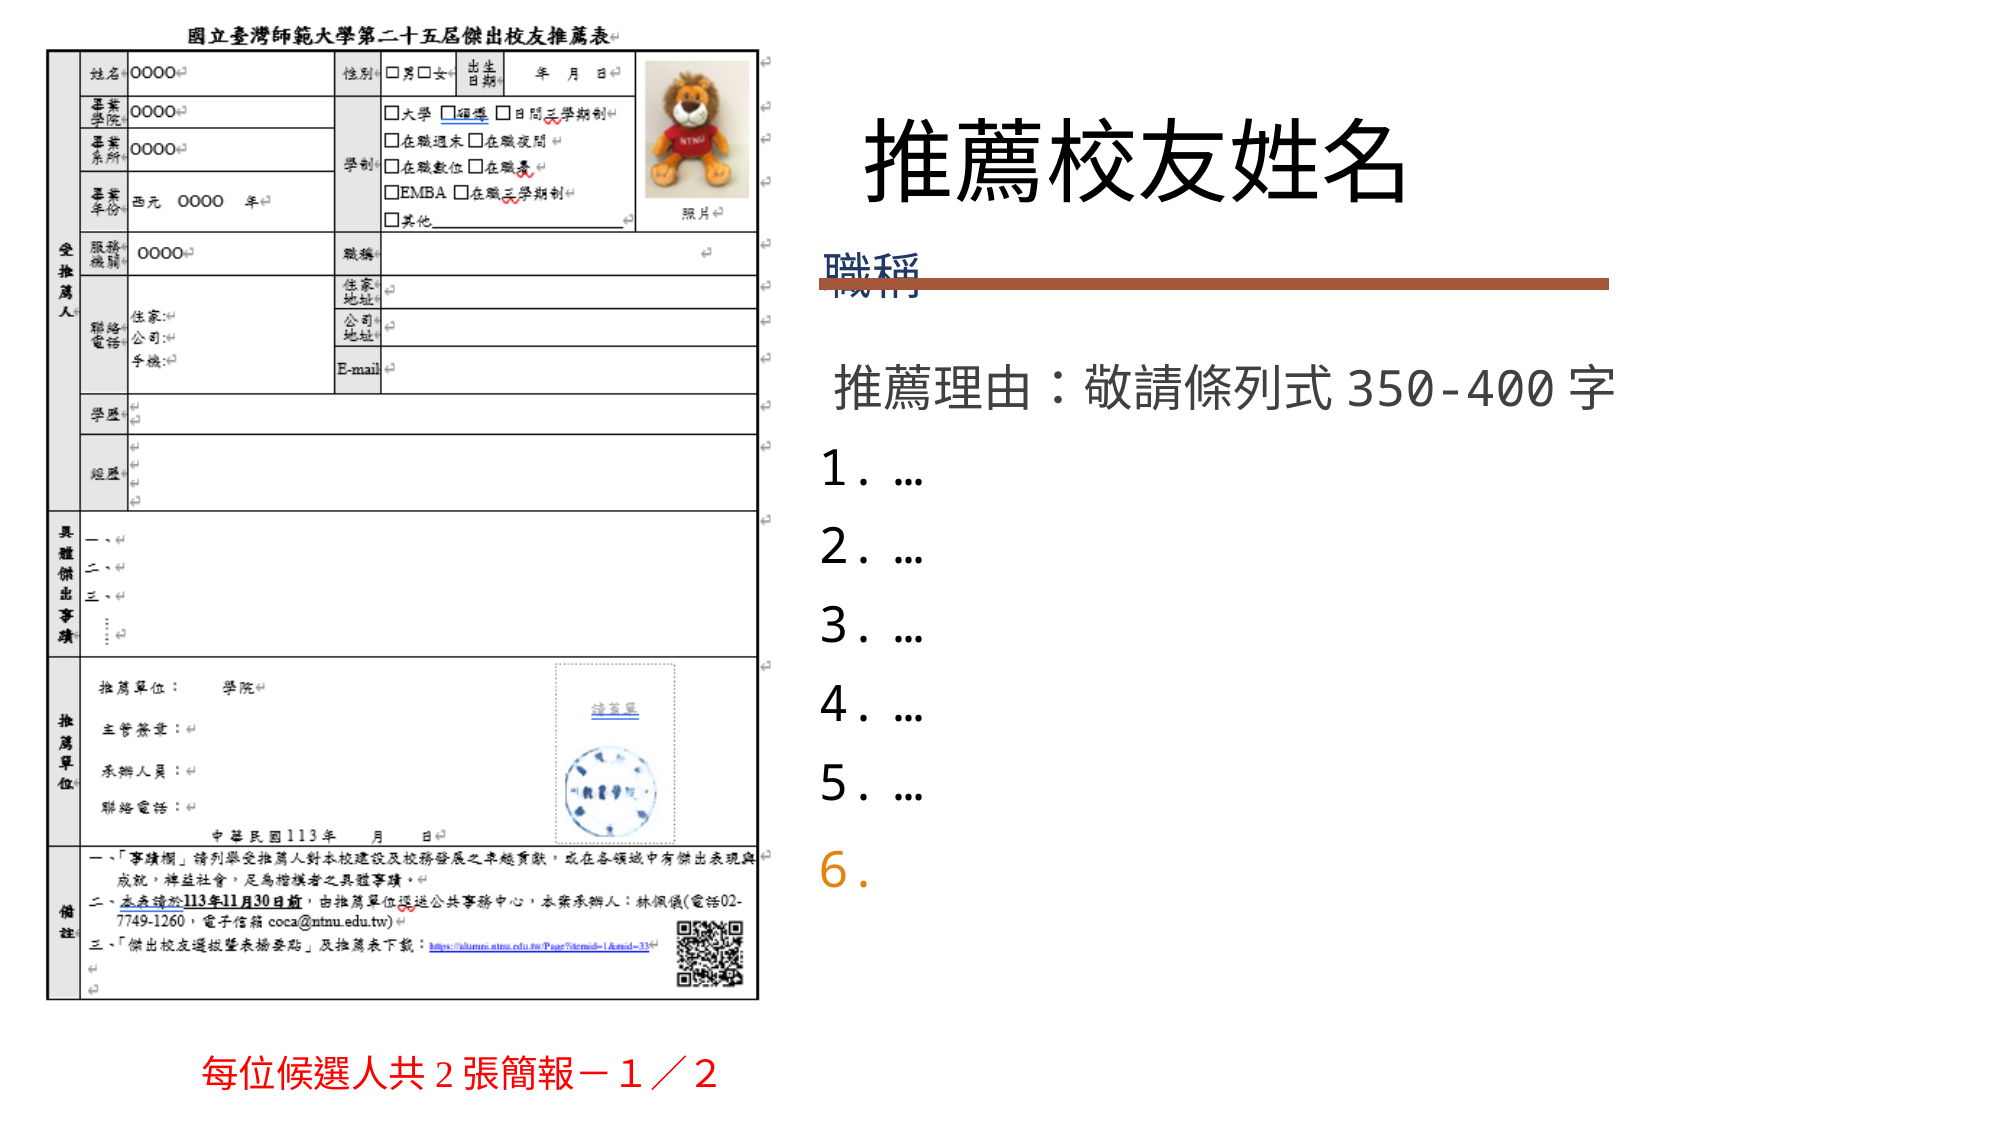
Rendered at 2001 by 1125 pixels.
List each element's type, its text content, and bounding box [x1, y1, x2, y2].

picture [29, 22, 781, 1009]
text_box 推薦理由：敬請條列式350-400字 … … … … … [818, 319, 1642, 1125]
text_box 每位候選人共2張簡報－１／２ [186, 1042, 740, 1102]
title 推薦校友姓名 職稱 [781, 41, 1726, 245]
